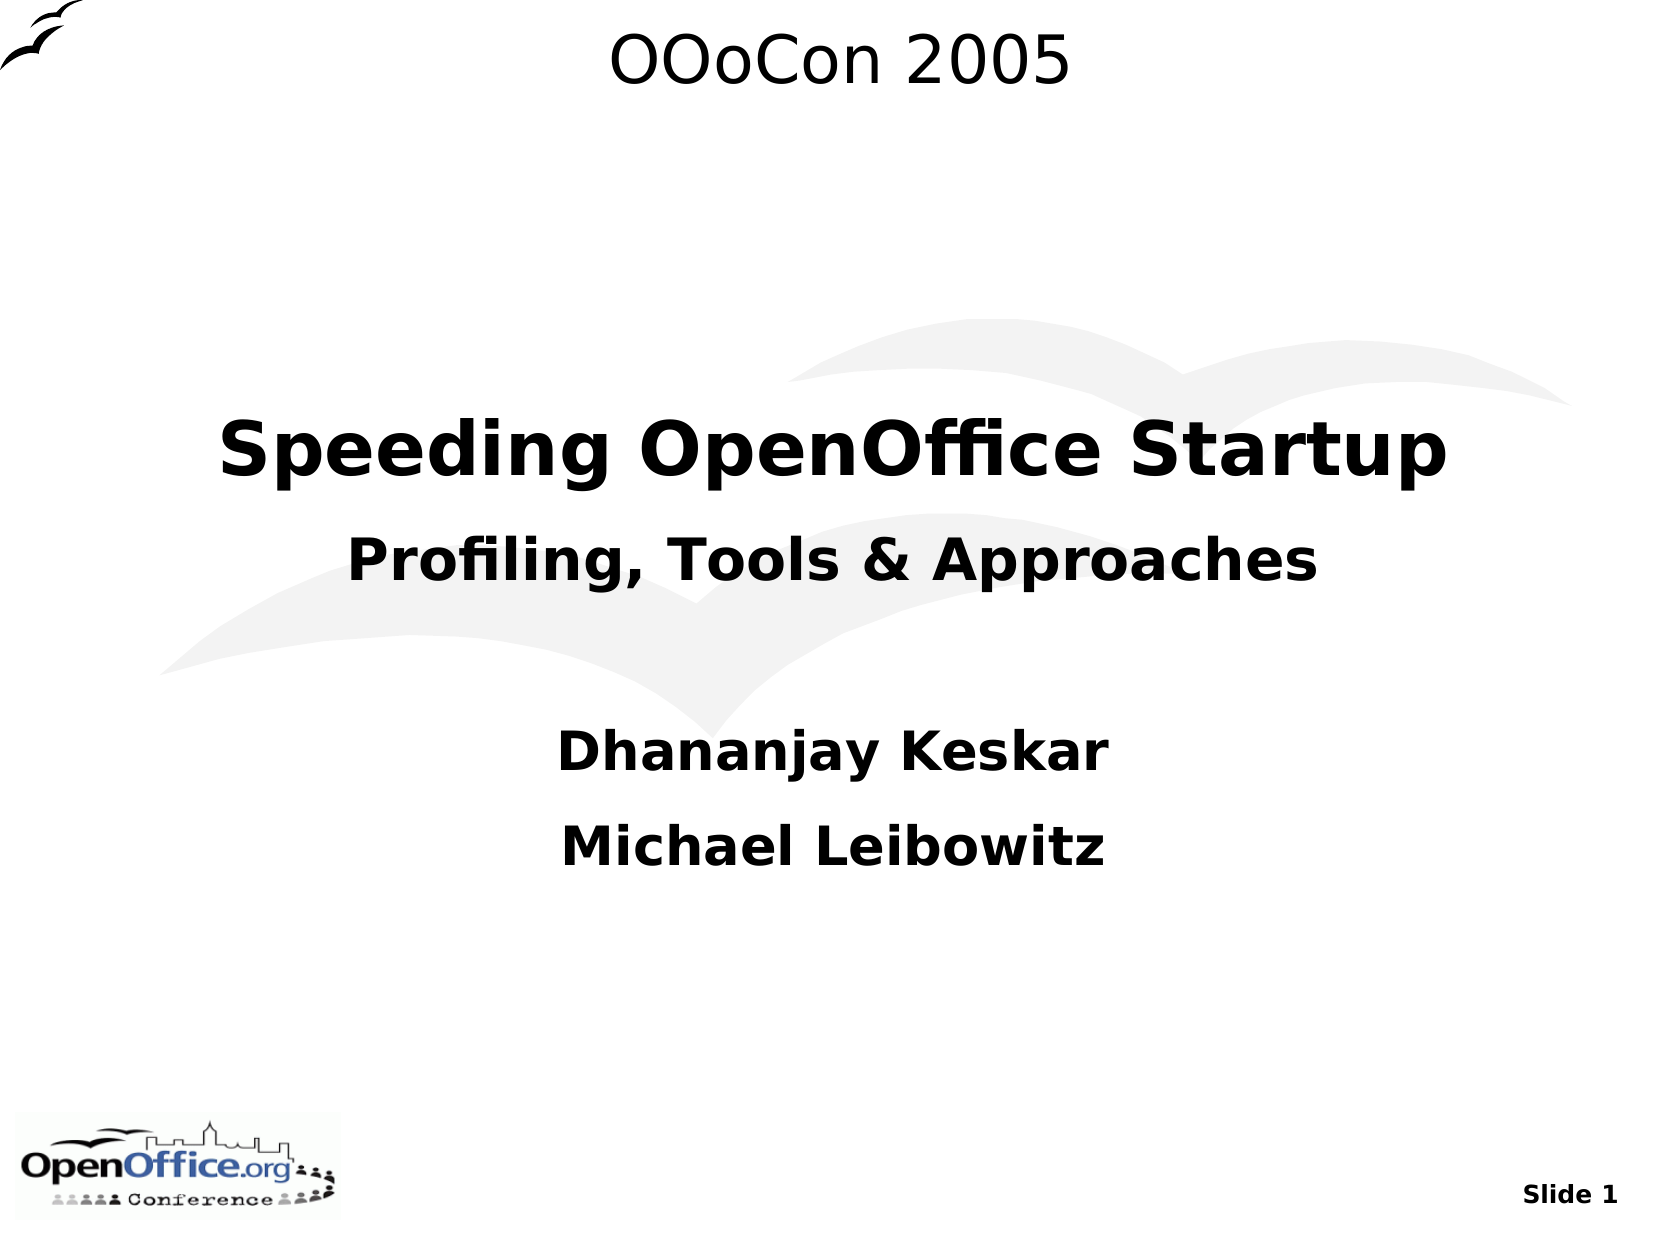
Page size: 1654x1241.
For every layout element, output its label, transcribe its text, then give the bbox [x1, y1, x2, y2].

title OOoCon 2005 [0, 0, 1654, 121]
picture [15, 1112, 341, 1220]
subtitle Speeding OpenOffice Startup Profiling, Tools & Approaches Dhananjay Keskar Michael Leibowitz [102, 155, 1529, 1085]
